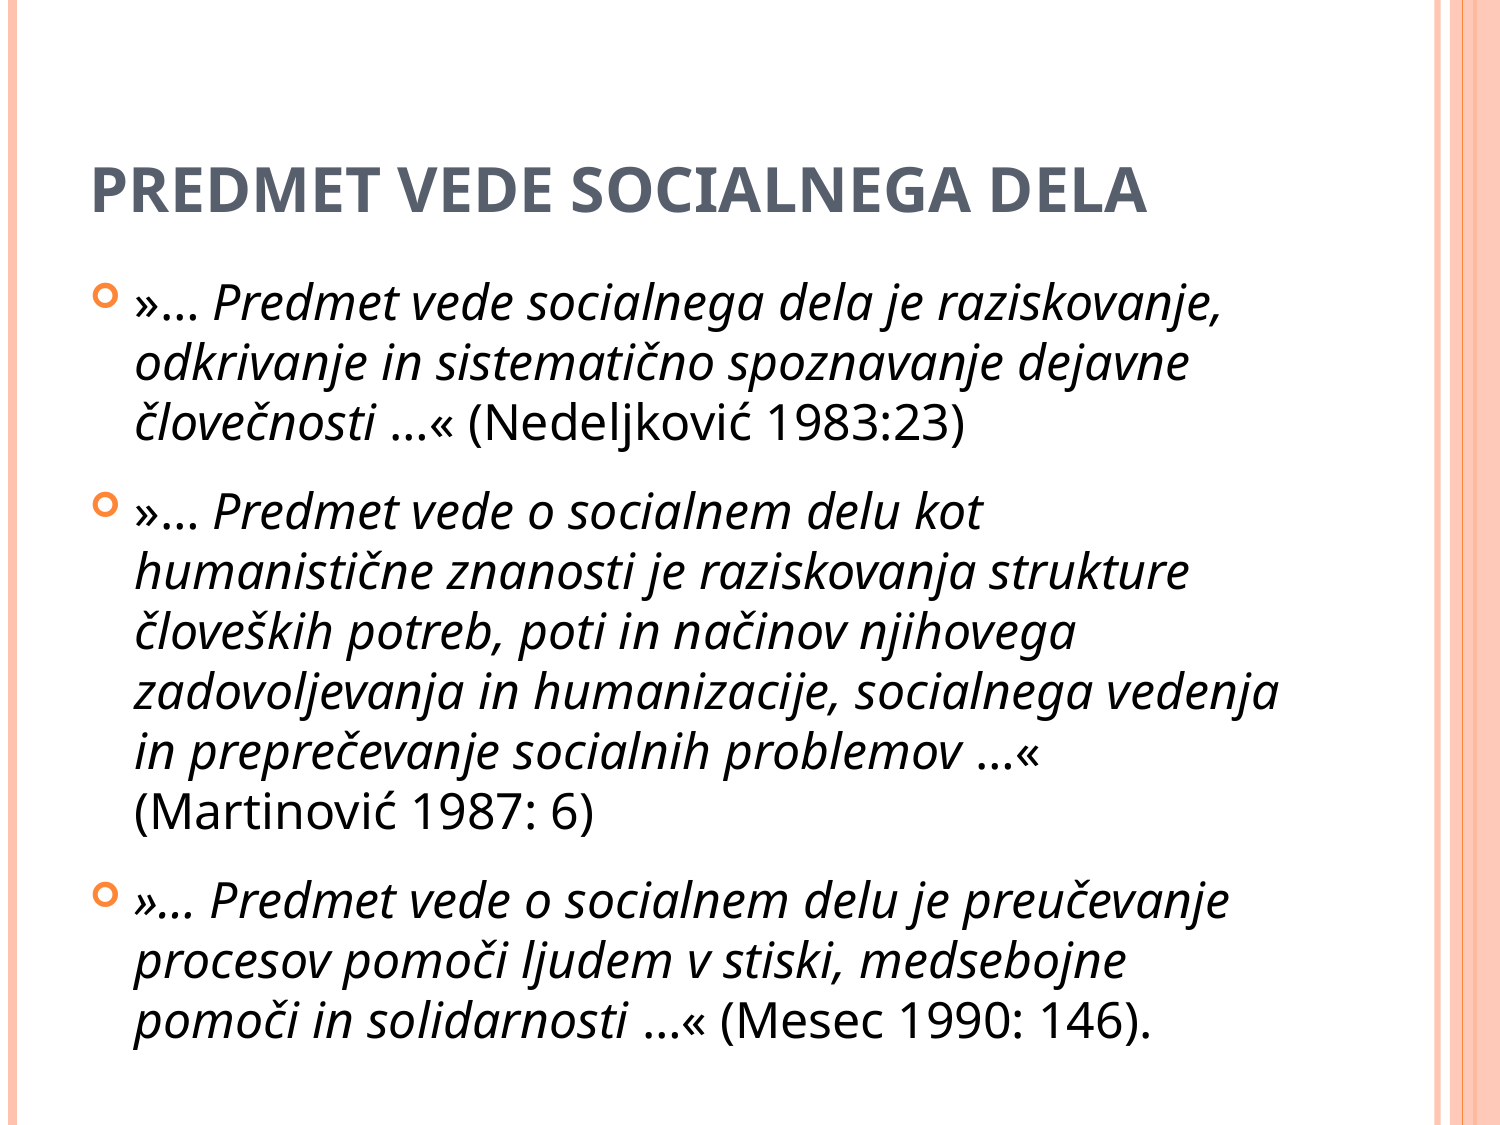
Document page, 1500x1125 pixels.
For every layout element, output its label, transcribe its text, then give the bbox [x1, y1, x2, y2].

title PREDMET VEDE SOCIALNEGA DELA [75, 45, 1300, 233]
list »… Predmet vede socialnega dela je raziskovanje, odkrivanje in sistematično spoznavanje dejavne človečnosti …« (Nedeljković 1983:23) »… Predmet vede o socialnem delu kot humanistične znanosti je raziskovanja strukture človeških potreb, poti in načinov njihovega zadovoljevanja in humanizacije, socialnega vedenja in preprečevanje socialnih problemov …« (Martinović 1987: 6) »… Predmet vede o socialnem delu je preučevanje procesov pomoči ljudem v stiski, medsebojne pomoči in solidarnosti …« (Mesec 1990: 146). [75, 262, 1300, 1062]
